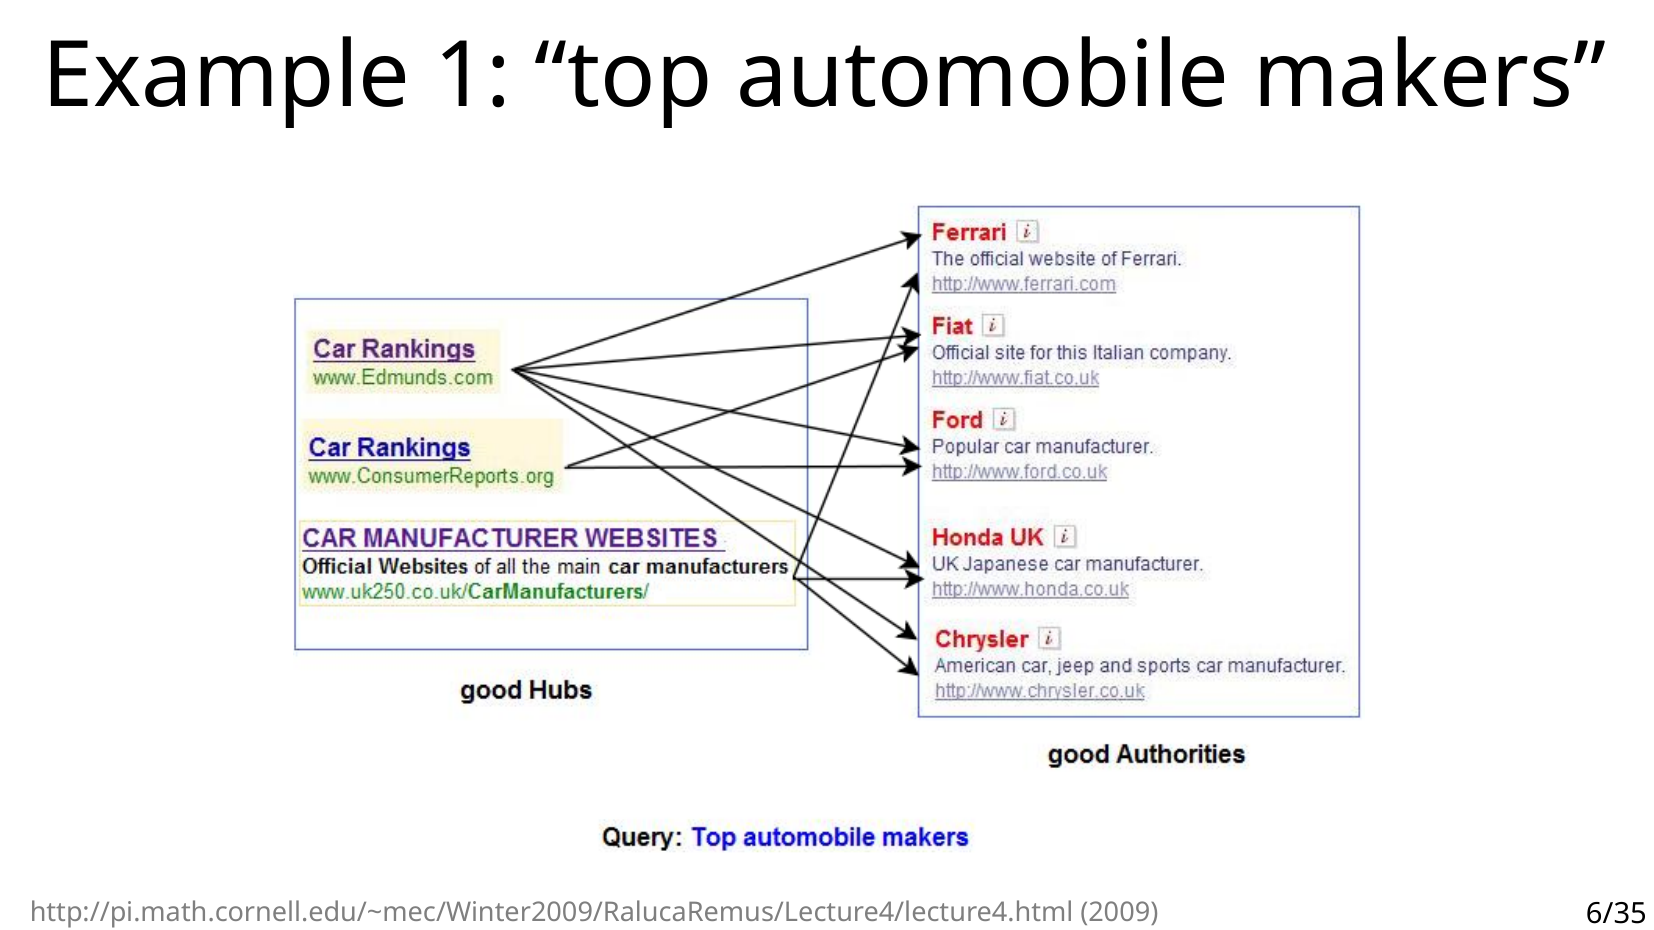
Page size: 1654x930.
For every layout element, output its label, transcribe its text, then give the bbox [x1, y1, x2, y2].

text_box http://pi.math.cornell.edu/~mec/Winter2009/RalucaRemus/Lecture4/lecture4.html (2009) [15, 885, 1561, 930]
title Example 1: “top automobile makers” [15, 0, 1636, 201]
picture [293, 203, 1366, 854]
